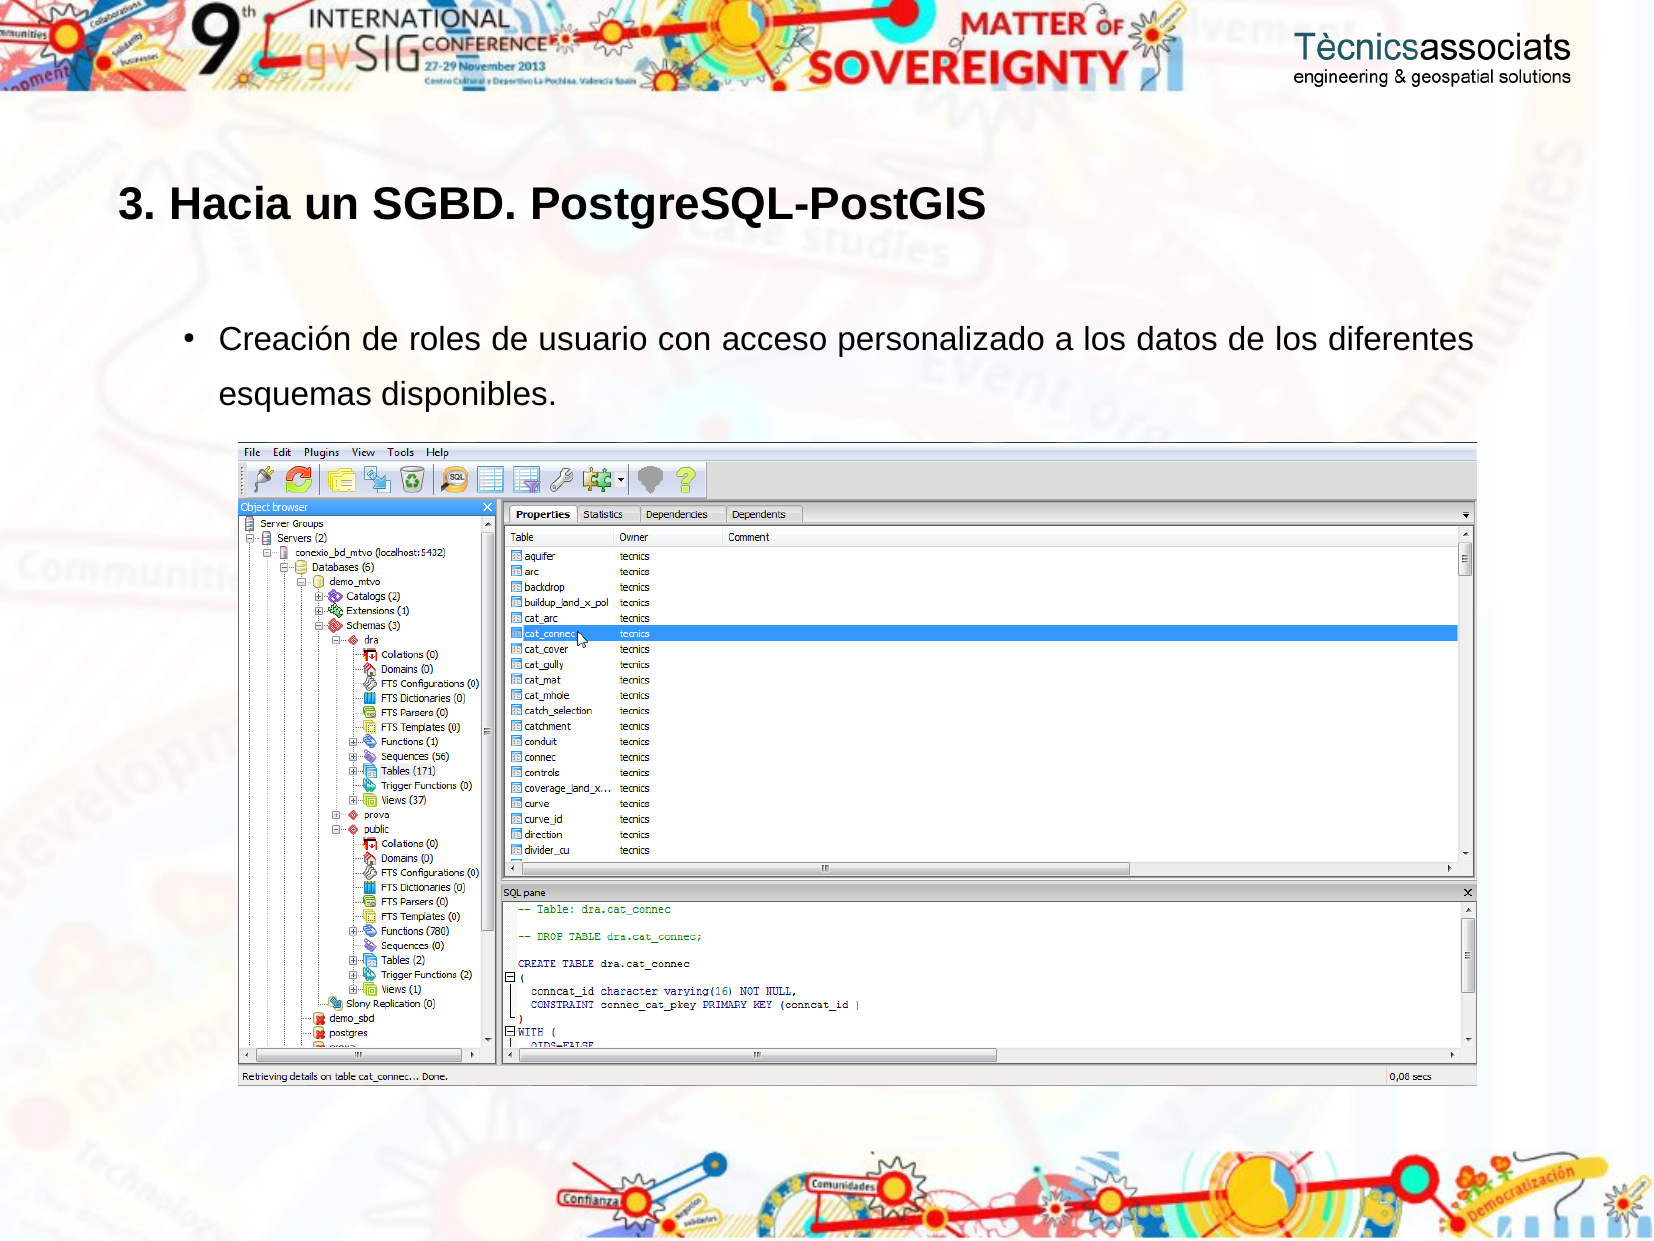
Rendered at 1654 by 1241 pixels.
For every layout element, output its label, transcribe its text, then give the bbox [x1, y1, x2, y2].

picture [0, 0, 1654, 1241]
text_box Creación de roles de usuario con acceso personalizado a los datos de los diferentes esquemas disponibles. [147, 311, 1477, 552]
text_box 3. Hacia un SGBD. PostgreSQL-PostGIS [118, 177, 1300, 230]
